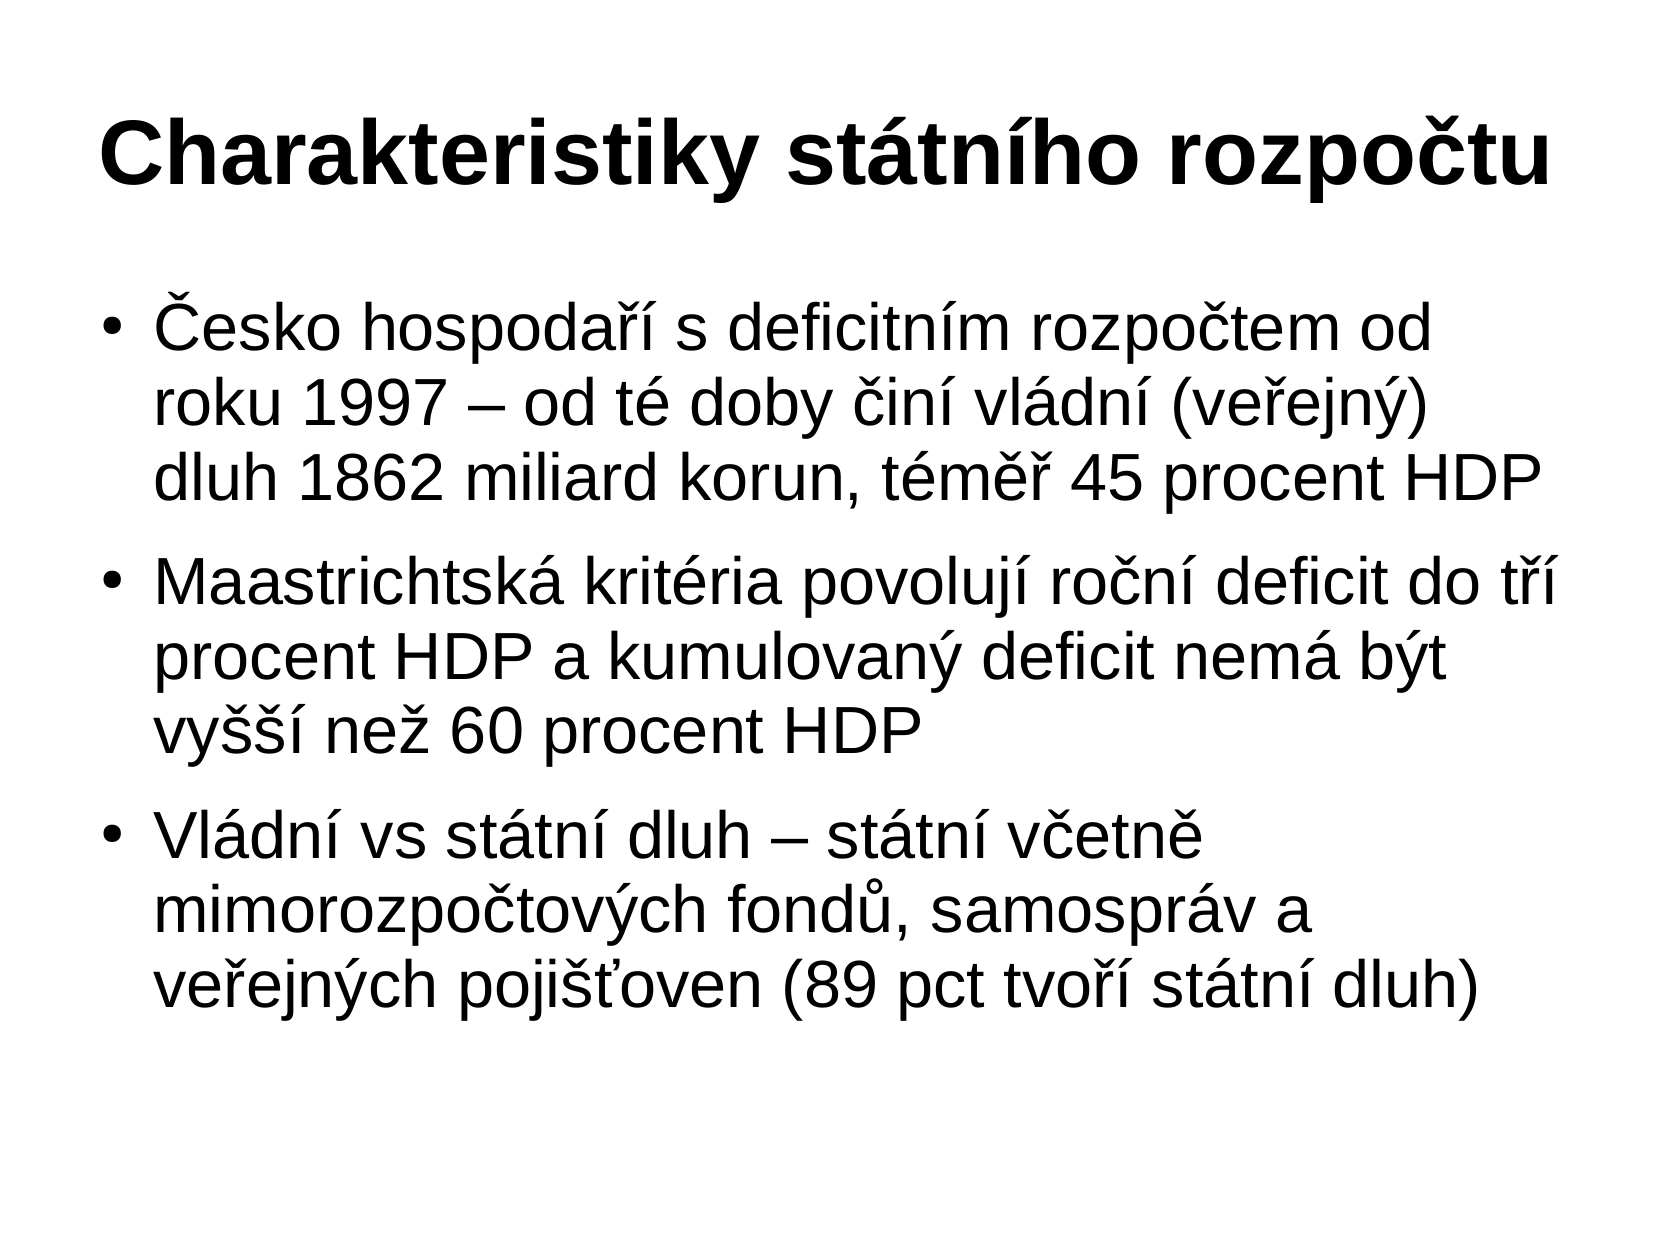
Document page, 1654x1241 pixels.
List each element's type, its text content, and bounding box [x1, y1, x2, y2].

title Charakteristiky státního rozpočtu [82, 49, 1571, 257]
list Česko hospodaří s deficitním rozpočtem od roku 1997 – od té doby činí vládní (veřejný) dluh 1862 miliard korun, téměř 45 procent HDP Maastrichtská kritéria povolují roční deficit do tří procent HDP a kumulovaný deficit nemá být vyšší než 60 procent HDP Vládní vs státní dluh – státní včetně mimorozpočtových fondů, samospráv a veřejných pojišťoven (89 pct tvoří státní dluh) [82, 290, 1571, 1109]
